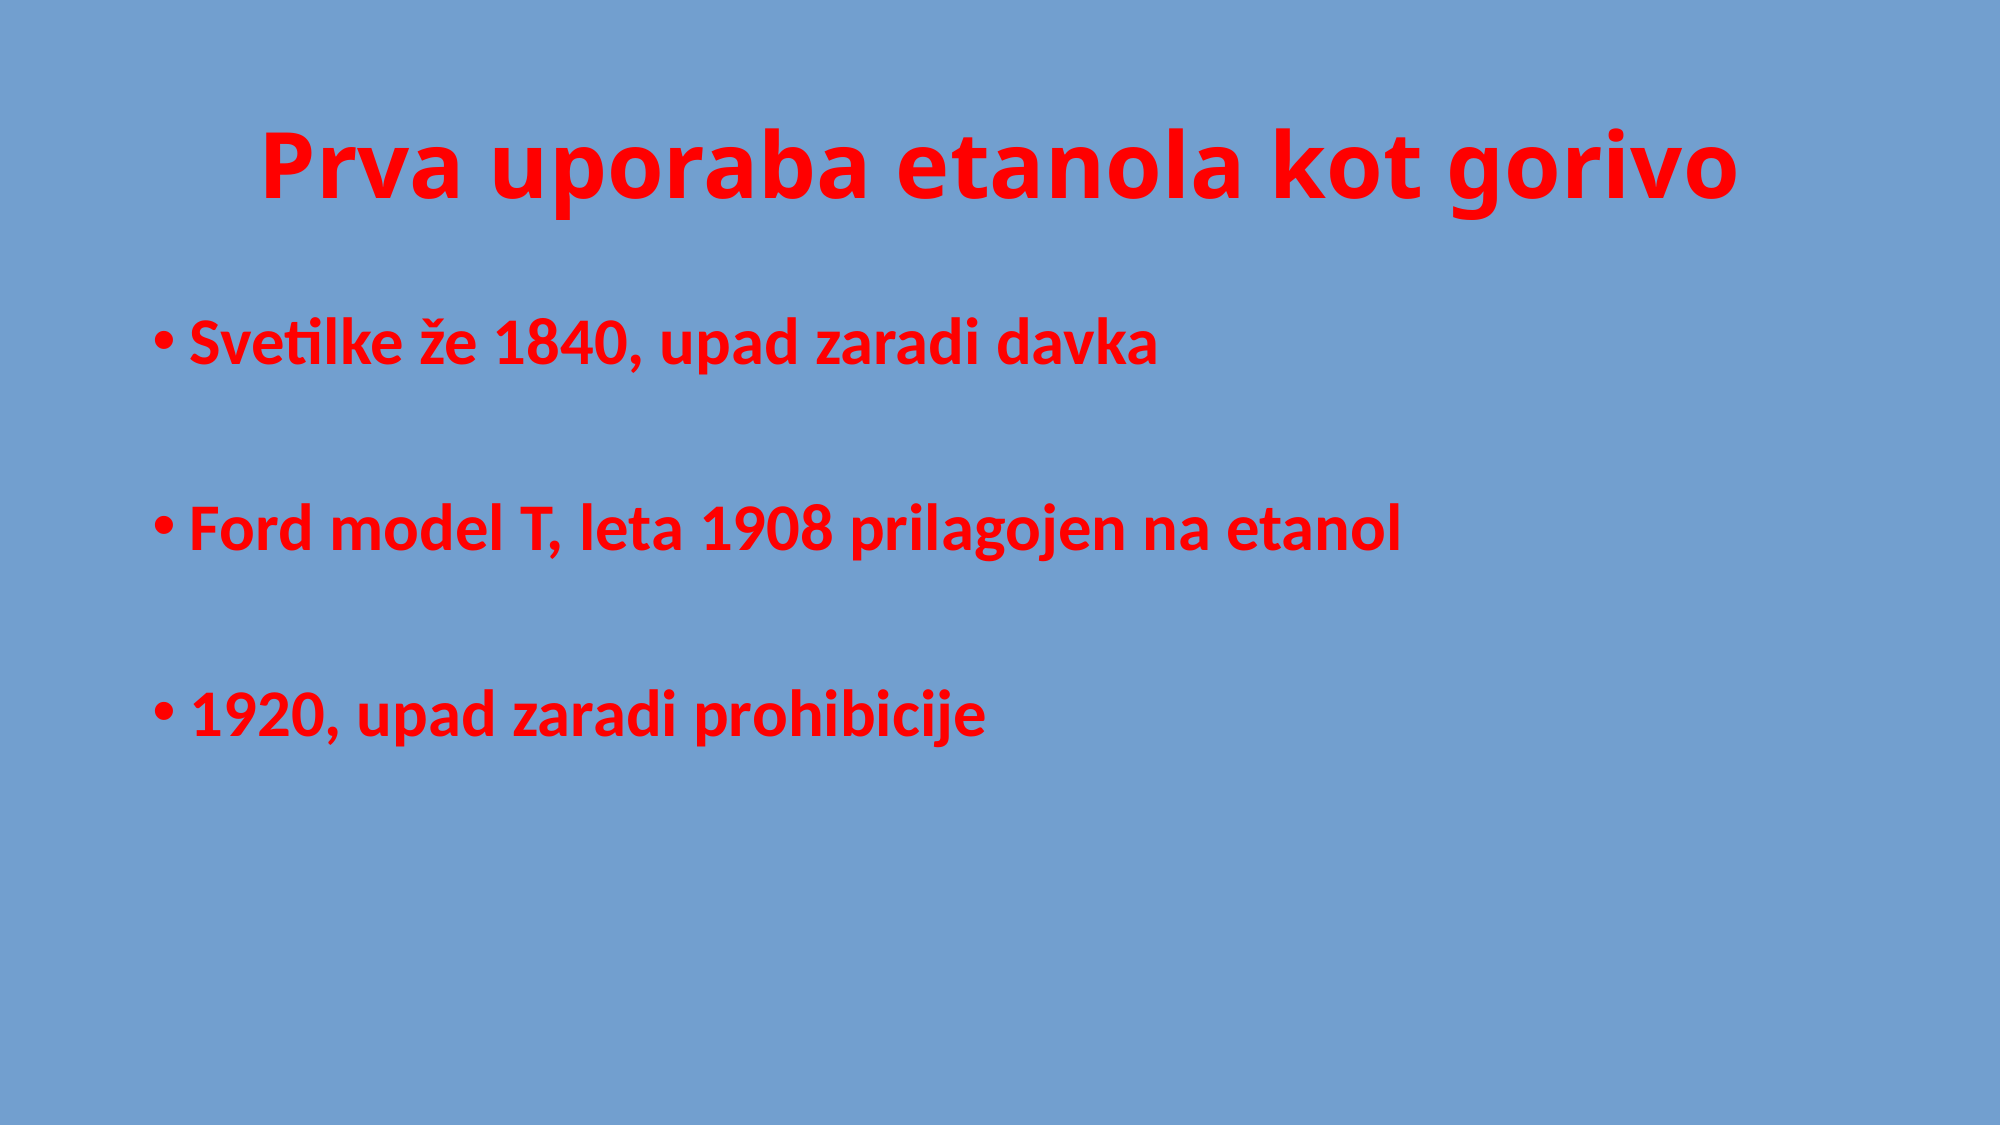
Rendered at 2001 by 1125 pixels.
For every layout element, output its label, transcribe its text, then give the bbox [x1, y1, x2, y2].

list Svetilke že 1840, upad zaradi davka Ford model T, leta 1908 prilagojen na etanol 1920, upad zaradi prohibicije [137, 299, 1863, 1014]
title Prva uporaba etanola kot gorivo [137, 59, 1863, 278]
